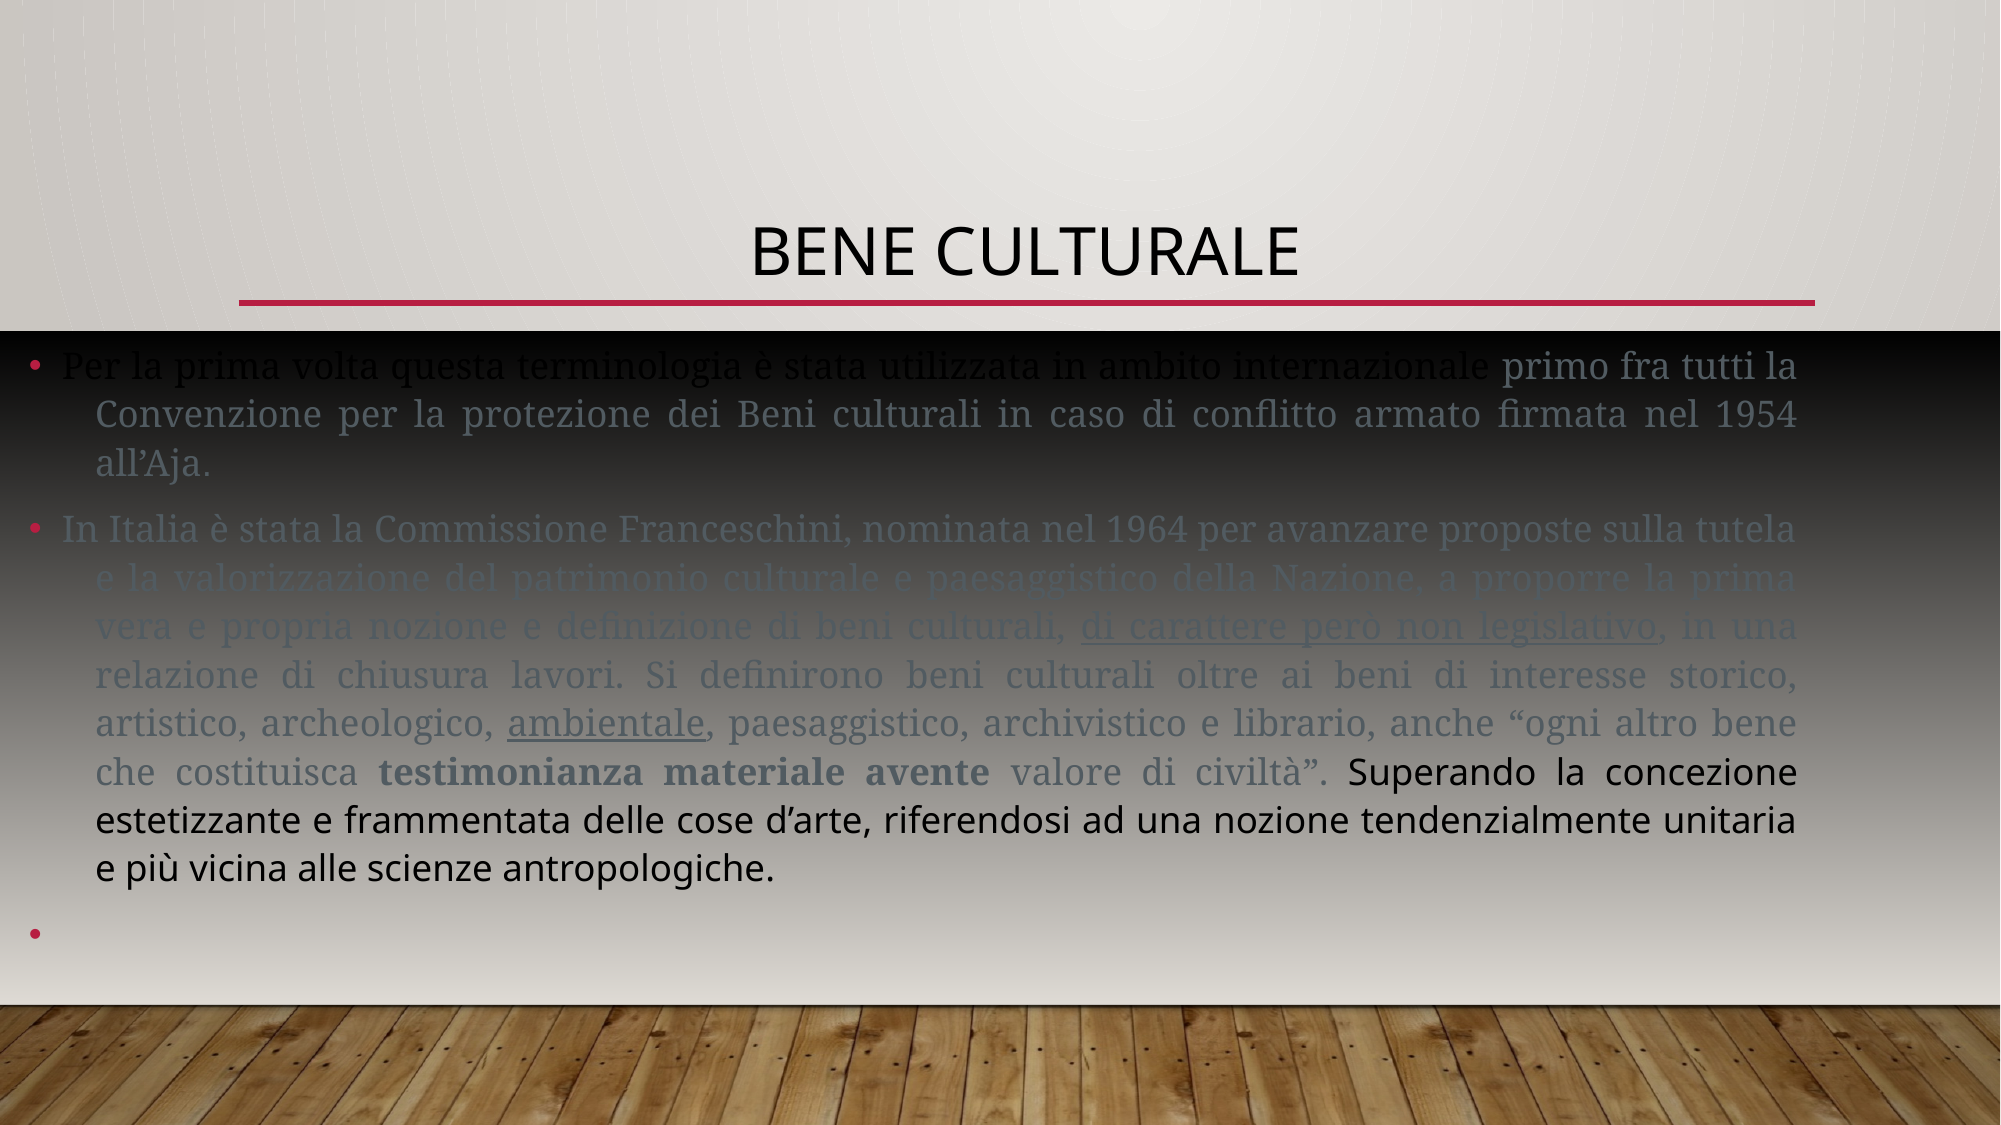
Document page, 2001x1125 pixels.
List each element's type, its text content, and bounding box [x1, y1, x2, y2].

title Bene culturale [238, 210, 1814, 305]
list Per la prima volta questa terminologia è stata utilizzata in ambito internazionale primo fra tutti la Convenzione per la protezione dei Beni culturali in caso di conflitto armato firmata nel 1954 all’Aja. In Italia è stata la Commissione Franceschini, nominata nel 1964 per avanzare proposte sulla tutela e la valorizzazione del patrimonio culturale e paesaggistico della Nazione, a proporre la prima vera e propria nozione e definizione di beni culturali, di carattere però non legislativo, in una relazione di chiusura lavori. Si definirono beni culturali oltre ai beni di interesse storico, artistico, archeologico, ambientale, paesaggistico, archivistico e librario, anche “ogni altro bene che costituisca testimonianza materiale avente valore di civiltà”. Superando la concezione estetizzante e frammentata delle cose d’arte, riferendosi ad una nozione tendenzialmente unitaria e più vicina alle scienze antropologiche. [13, 330, 1814, 897]
